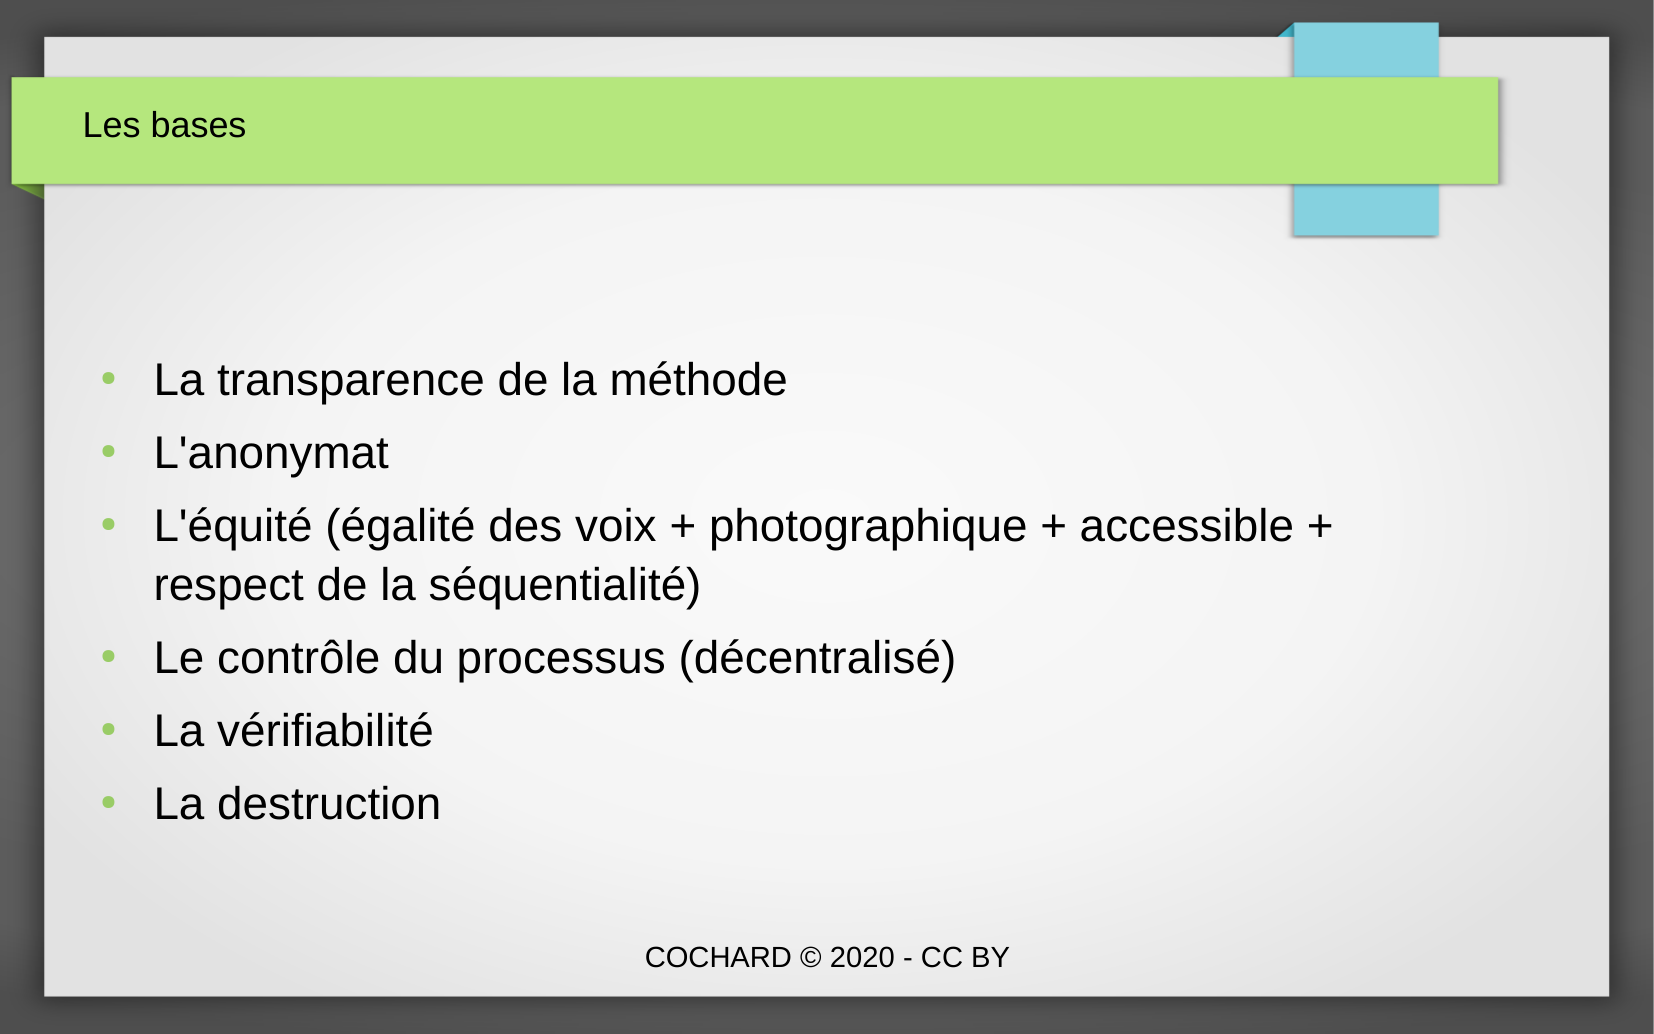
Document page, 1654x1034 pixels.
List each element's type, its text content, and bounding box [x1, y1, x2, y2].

title Les bases [82, 39, 1235, 210]
picture [0, 0, 1654, 1034]
list La transparence de la méthode L'anonymat L'équité (égalité des voix + photographique + accessible + respect de la séquentialité) Le contrôle du processus (décentralisé) La vérifiabilité La destruction [82, 249, 1571, 849]
